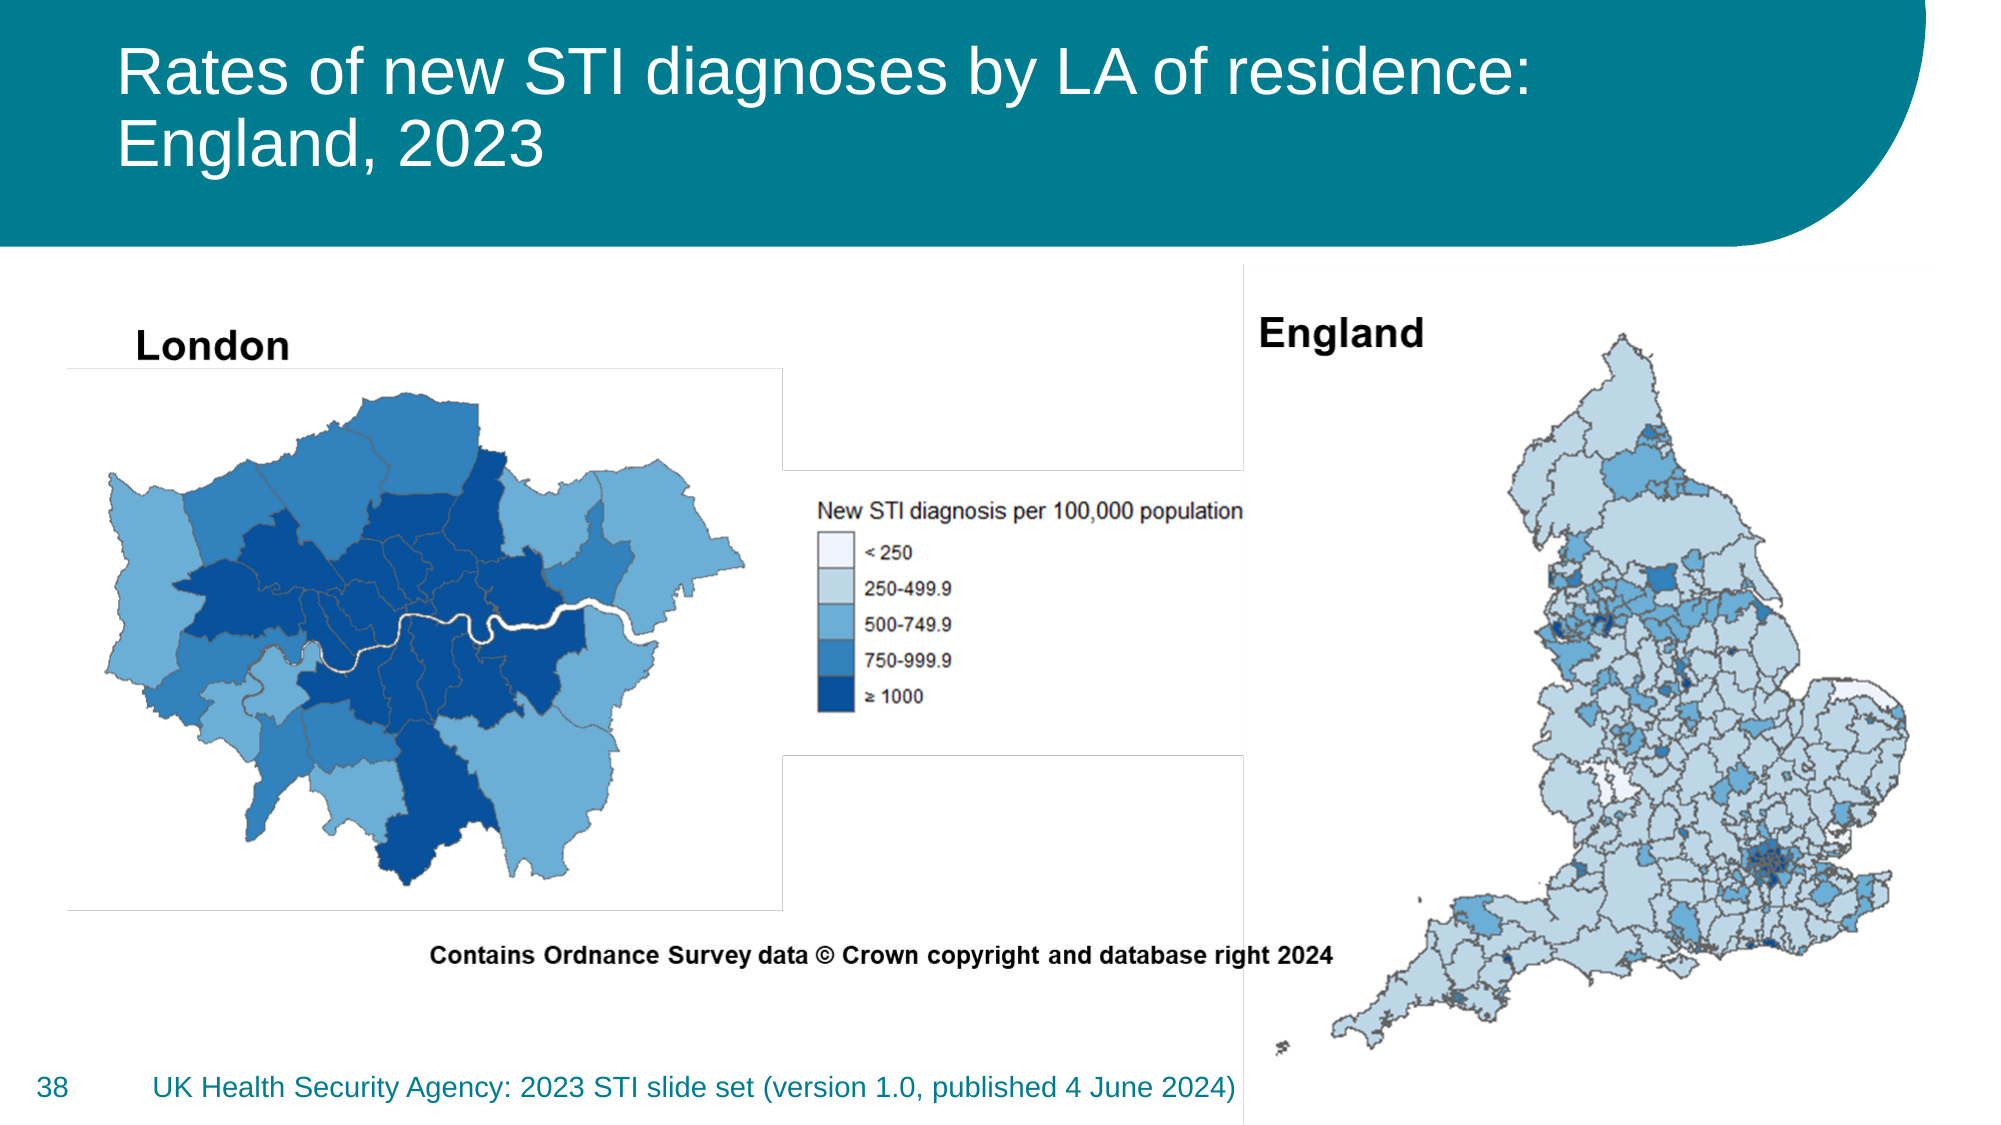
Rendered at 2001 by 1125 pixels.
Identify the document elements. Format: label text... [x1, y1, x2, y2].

text_box UK Health Security Agency: 2023 STI slide set (version 1.0, published 4 June 2024) [137, 1056, 1780, 1116]
title Rates of new STI diagnoses by LA of residence: England, 2023 [101, 29, 1747, 189]
text_box [21, 1056, 120, 1117]
picture [67, 264, 1933, 1125]
